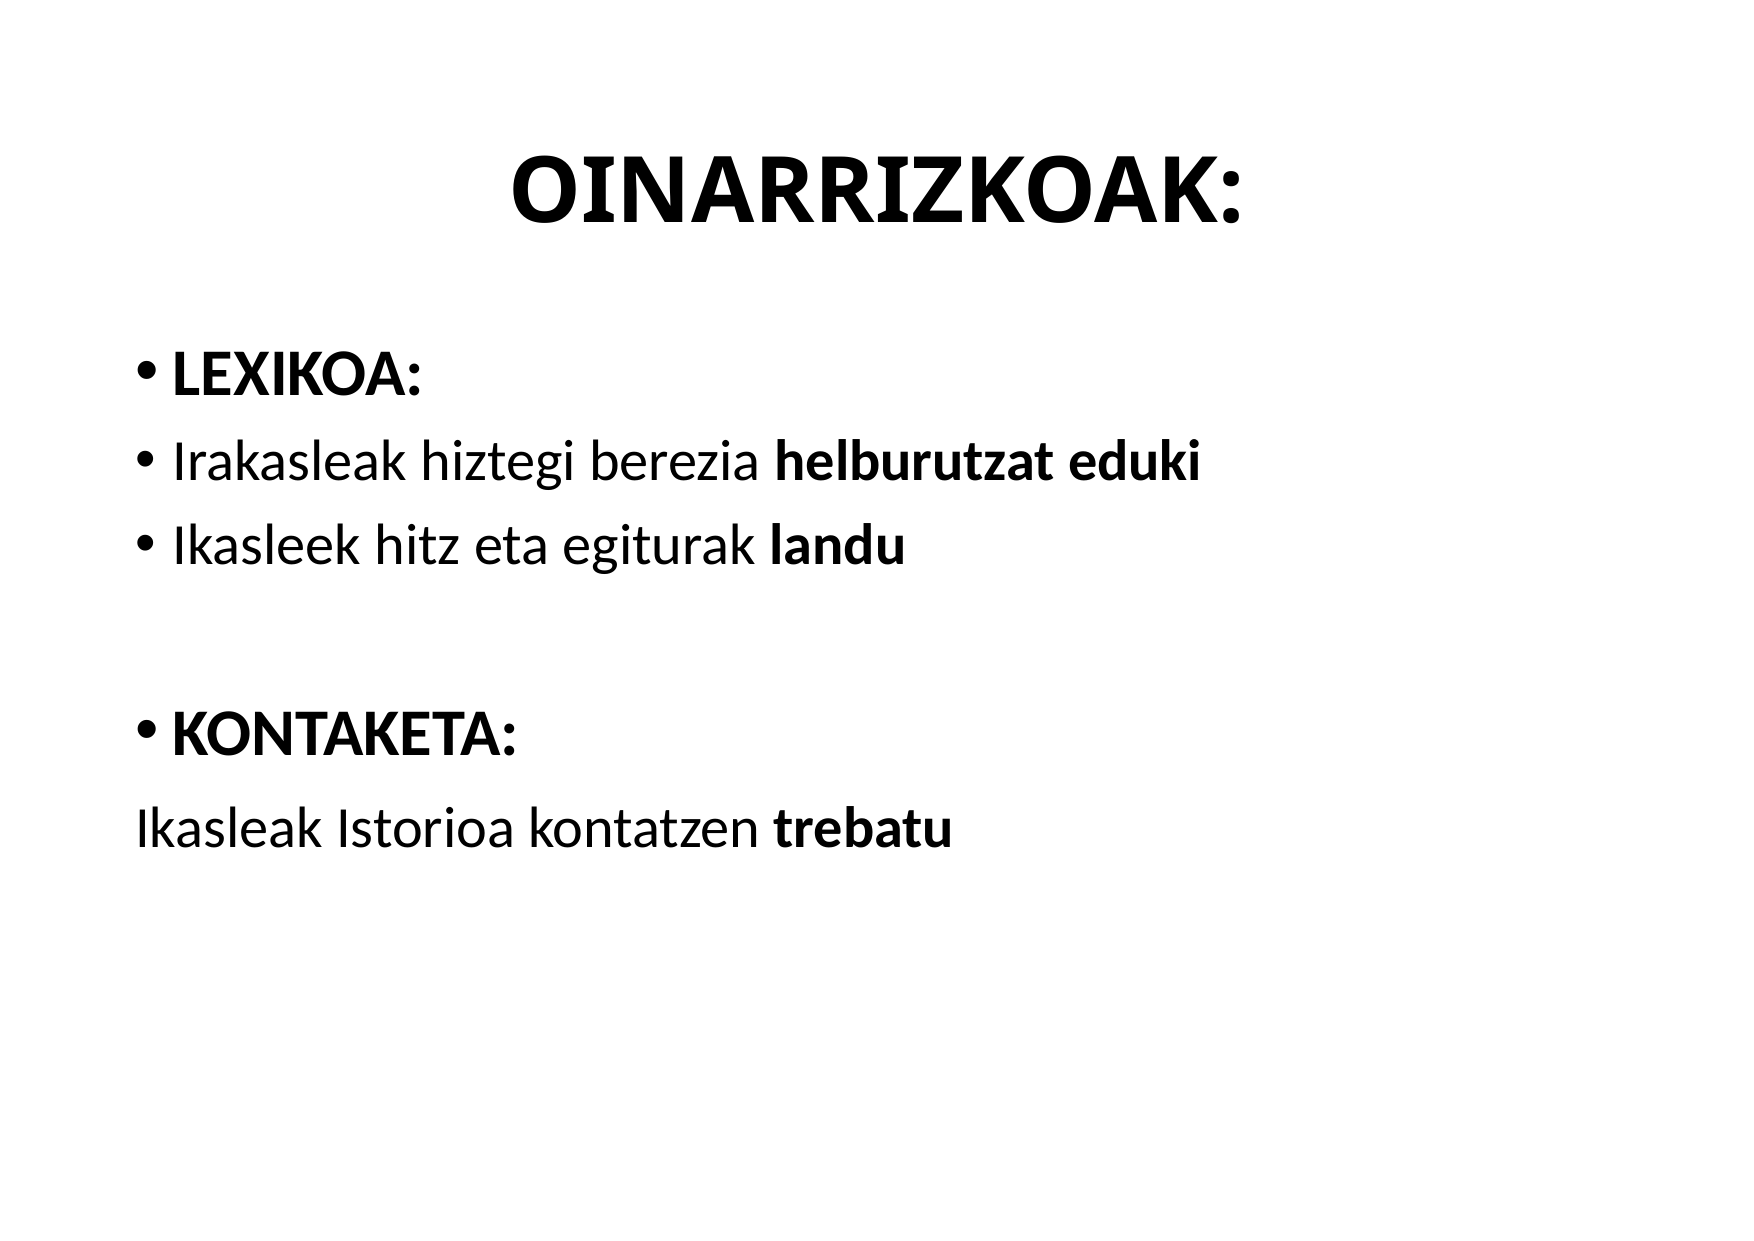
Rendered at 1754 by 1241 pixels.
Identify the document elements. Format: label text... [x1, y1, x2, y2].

text_box OINARRIZKOAK: [120, 65, 1634, 306]
text_box LEXIKOA: Irakasleak hiztegi berezia helburutzat eduki Ikasleek hitz eta egiturak landu KONTAKETA: Ikasleak Istorioa kontatzen trebatu [120, 330, 1634, 1117]
